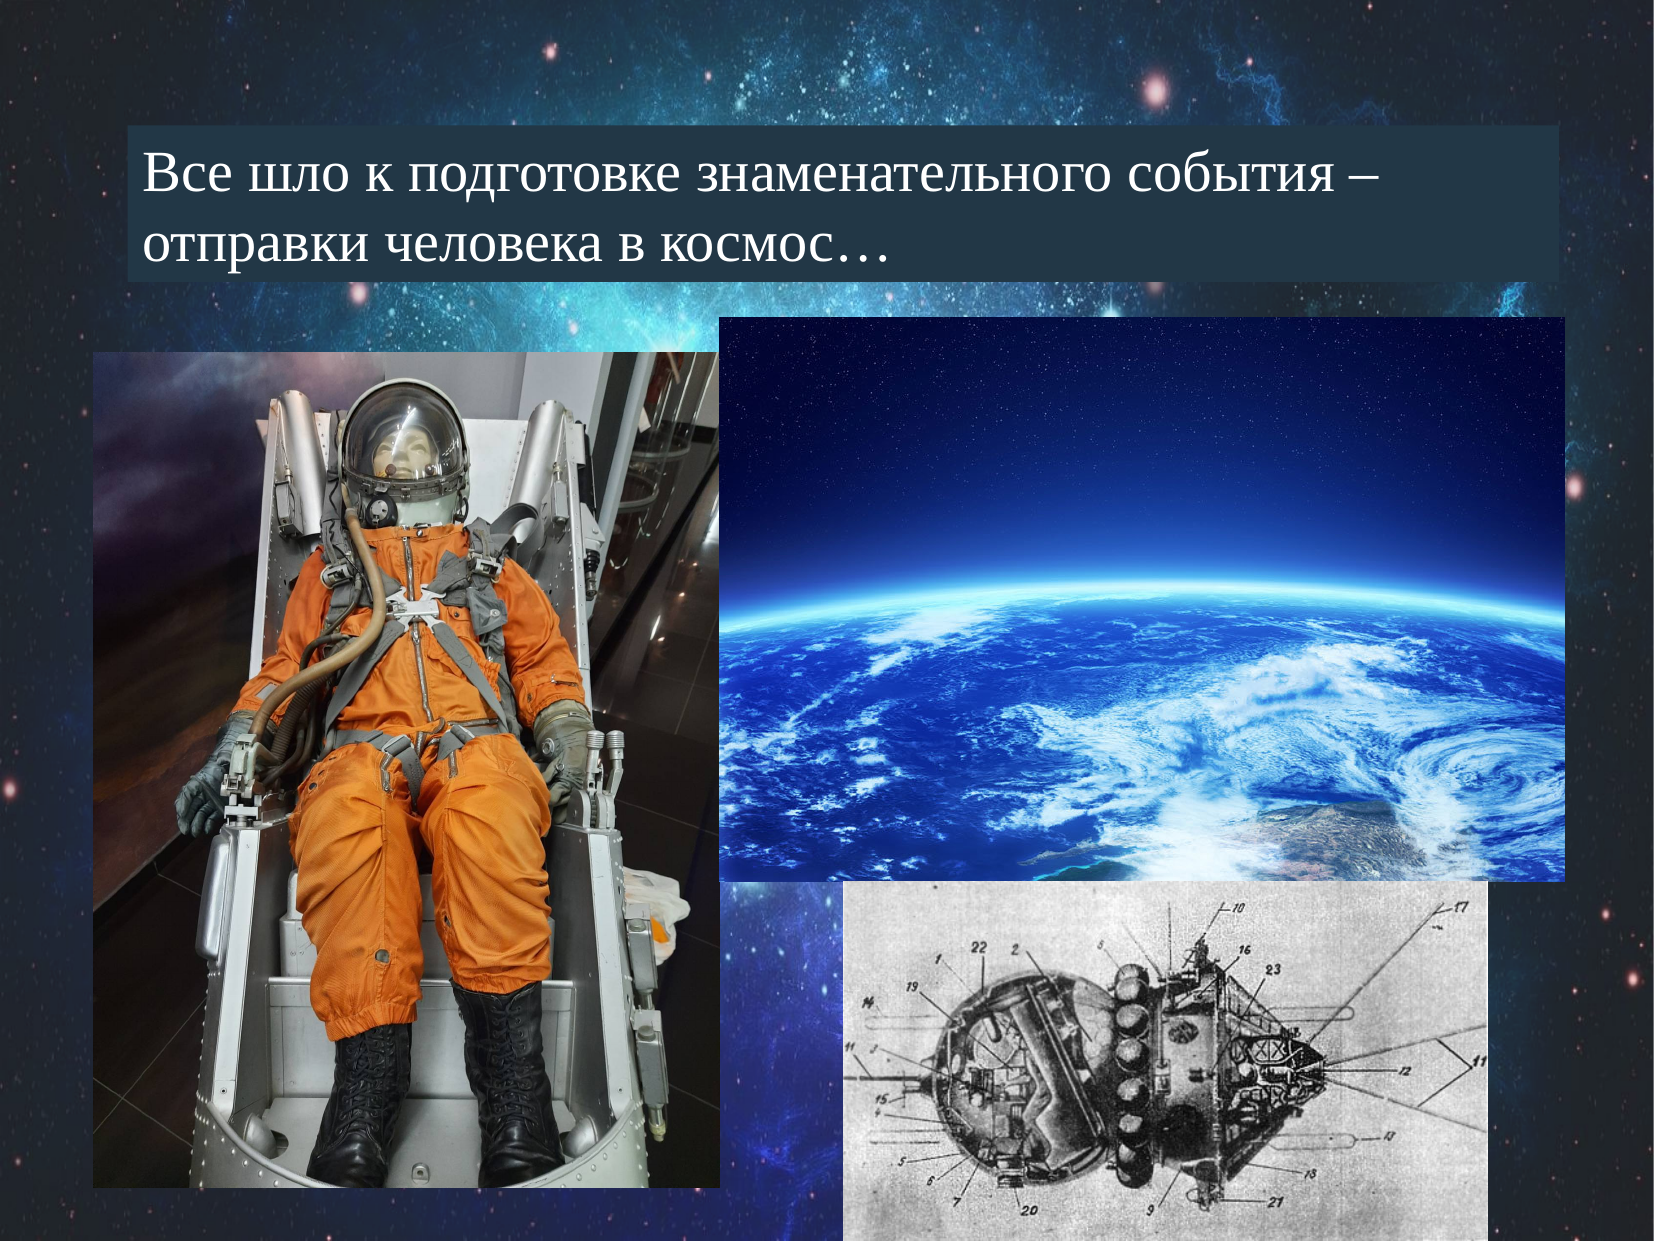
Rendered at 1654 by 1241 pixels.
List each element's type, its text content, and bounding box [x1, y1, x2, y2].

text_box Все шло к подготовке знаменательного события – отправки человека в космос… [127, 125, 1559, 282]
picture [93, 317, 1565, 1241]
